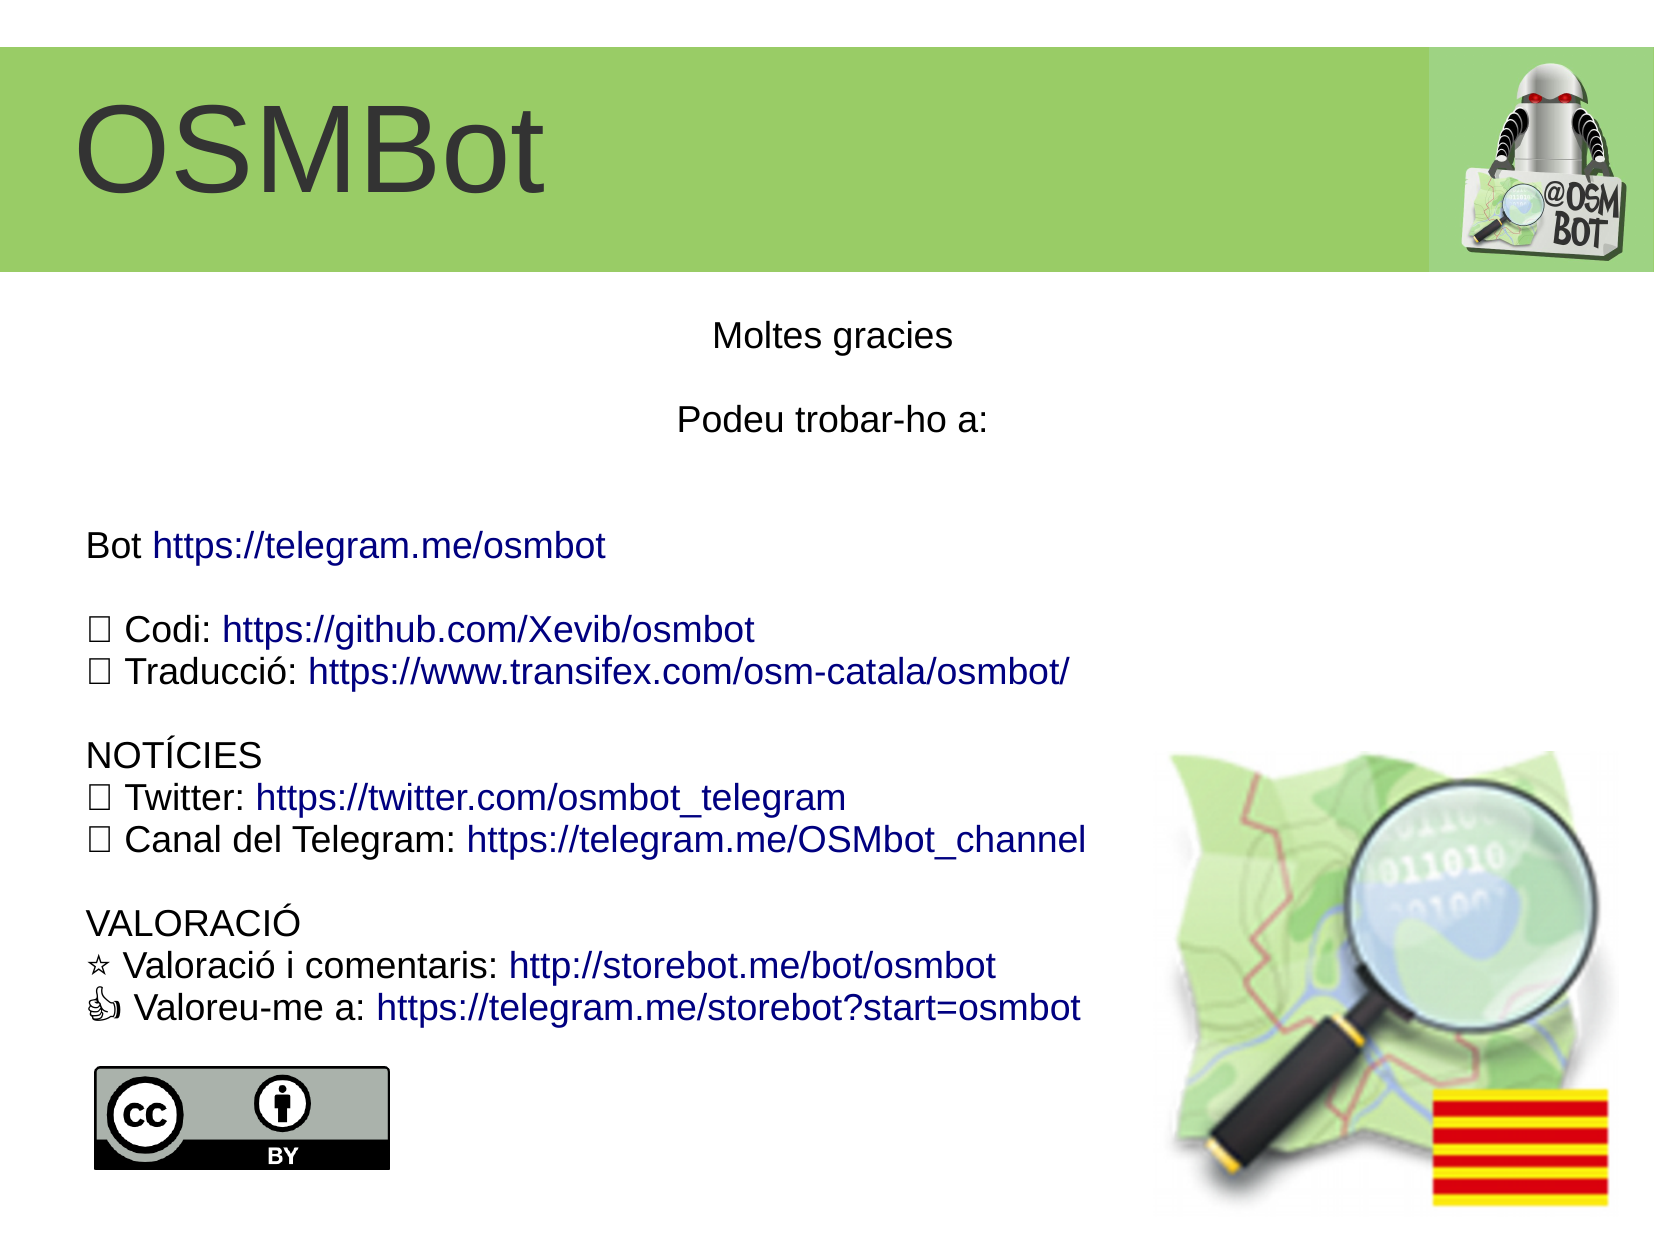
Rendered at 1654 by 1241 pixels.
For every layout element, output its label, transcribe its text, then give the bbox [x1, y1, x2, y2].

text_box [0, 47, 1429, 272]
picture [94, 1066, 390, 1170]
picture [1153, 751, 1619, 1217]
text_box Moltes gracies Podeu trobar-ho a: Bot https://telegram.me/osmbot 🔧 Codi: https://github.com/Xevib/osmbot 💬 Traducció: https://www.transifex.com/osm-catala/osmbot/ NOTÍCIES 🐤 Twitter: https://twitter.com/osmbot_telegram 📢 Canal del Telegram: https://telegram.me/OSMbot_channel VALORACIÓ ⭐️ Valoració i comentaris: http://storebot.me/bot/osmbot 👍 Valoreu-me a: https://telegram.me/storebot?start=osmbot [70, 307, 1595, 1078]
picture [1429, 47, 1654, 272]
text_box OSMBot [59, 71, 1429, 227]
